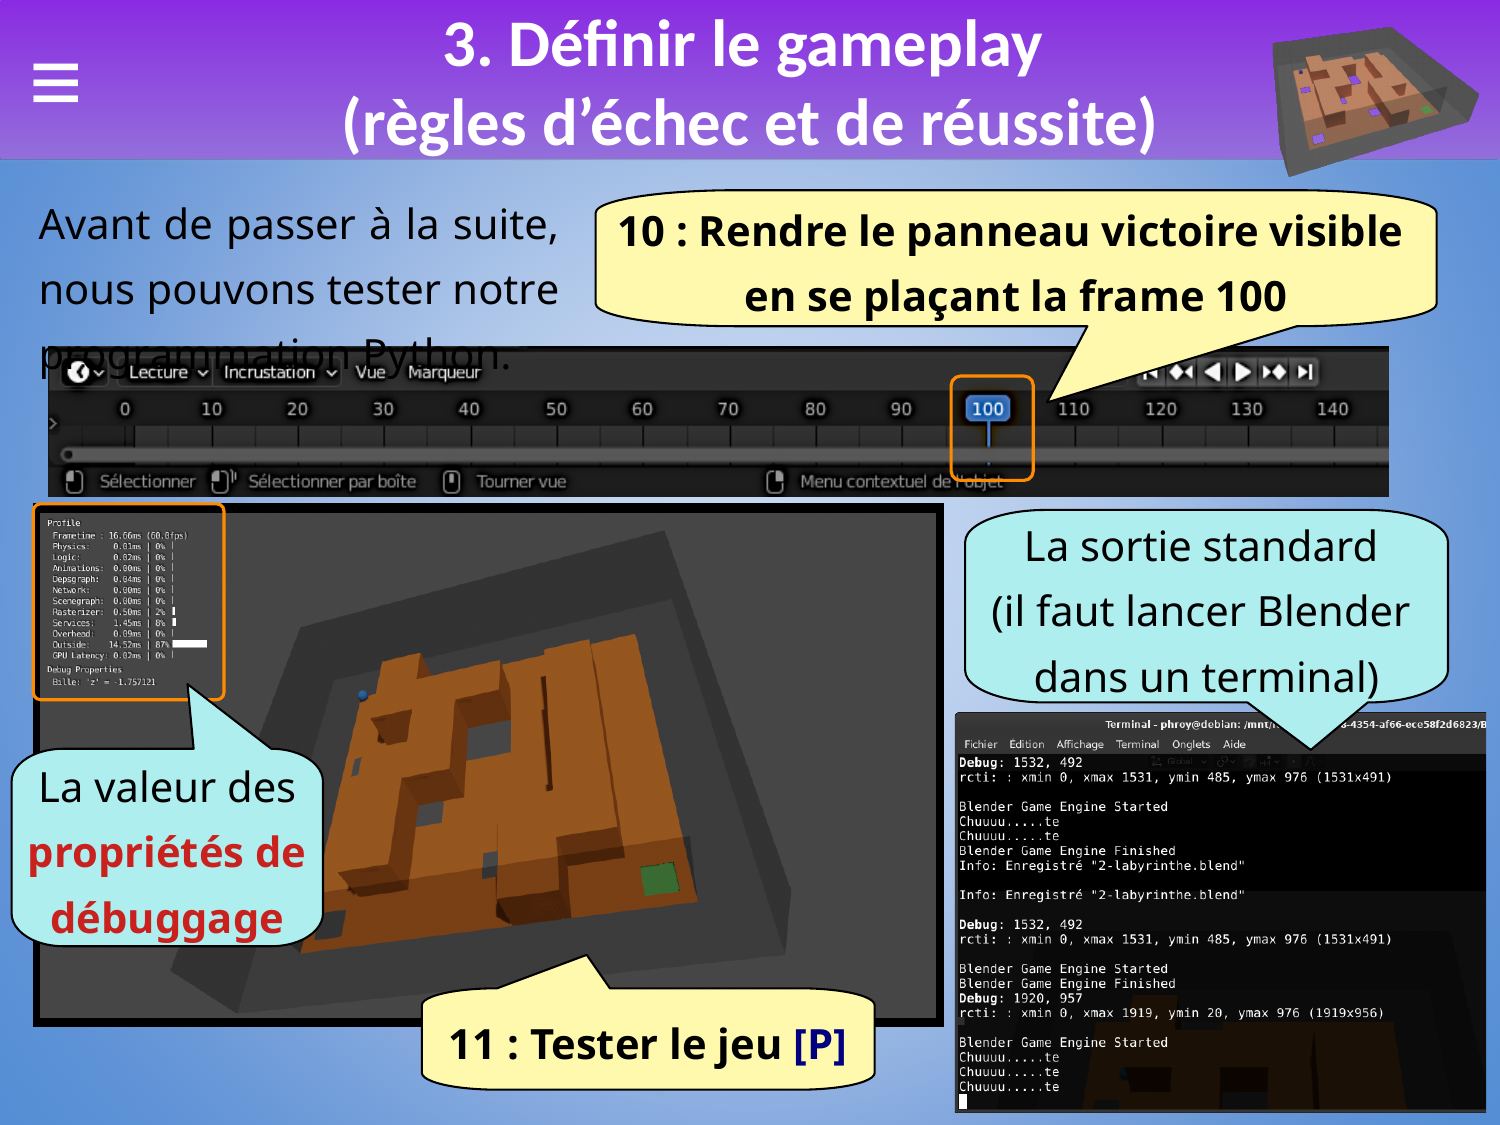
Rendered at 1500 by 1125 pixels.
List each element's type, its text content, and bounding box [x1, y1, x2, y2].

text_box 11 : Tester le jeu [P] [421, 954, 875, 1090]
text_box ≡ [14, 23, 101, 141]
text_box 3. Définir le gameplay (règles d’échec et de réussite) [0, 0, 1500, 159]
text_box Avant de passer à la suite, nous pouvons tester notre programmation Python. [23, 178, 575, 338]
picture [0, 27, 1500, 1125]
text_box 10 : Rendre le panneau victoire visible en se plaçant la frame 100 [595, 190, 1437, 403]
text_box La valeur des propriétés de débuggage [11, 684, 323, 947]
text_box La sortie standard (il faut lancer Blender dans un terminal) [965, 509, 1448, 750]
